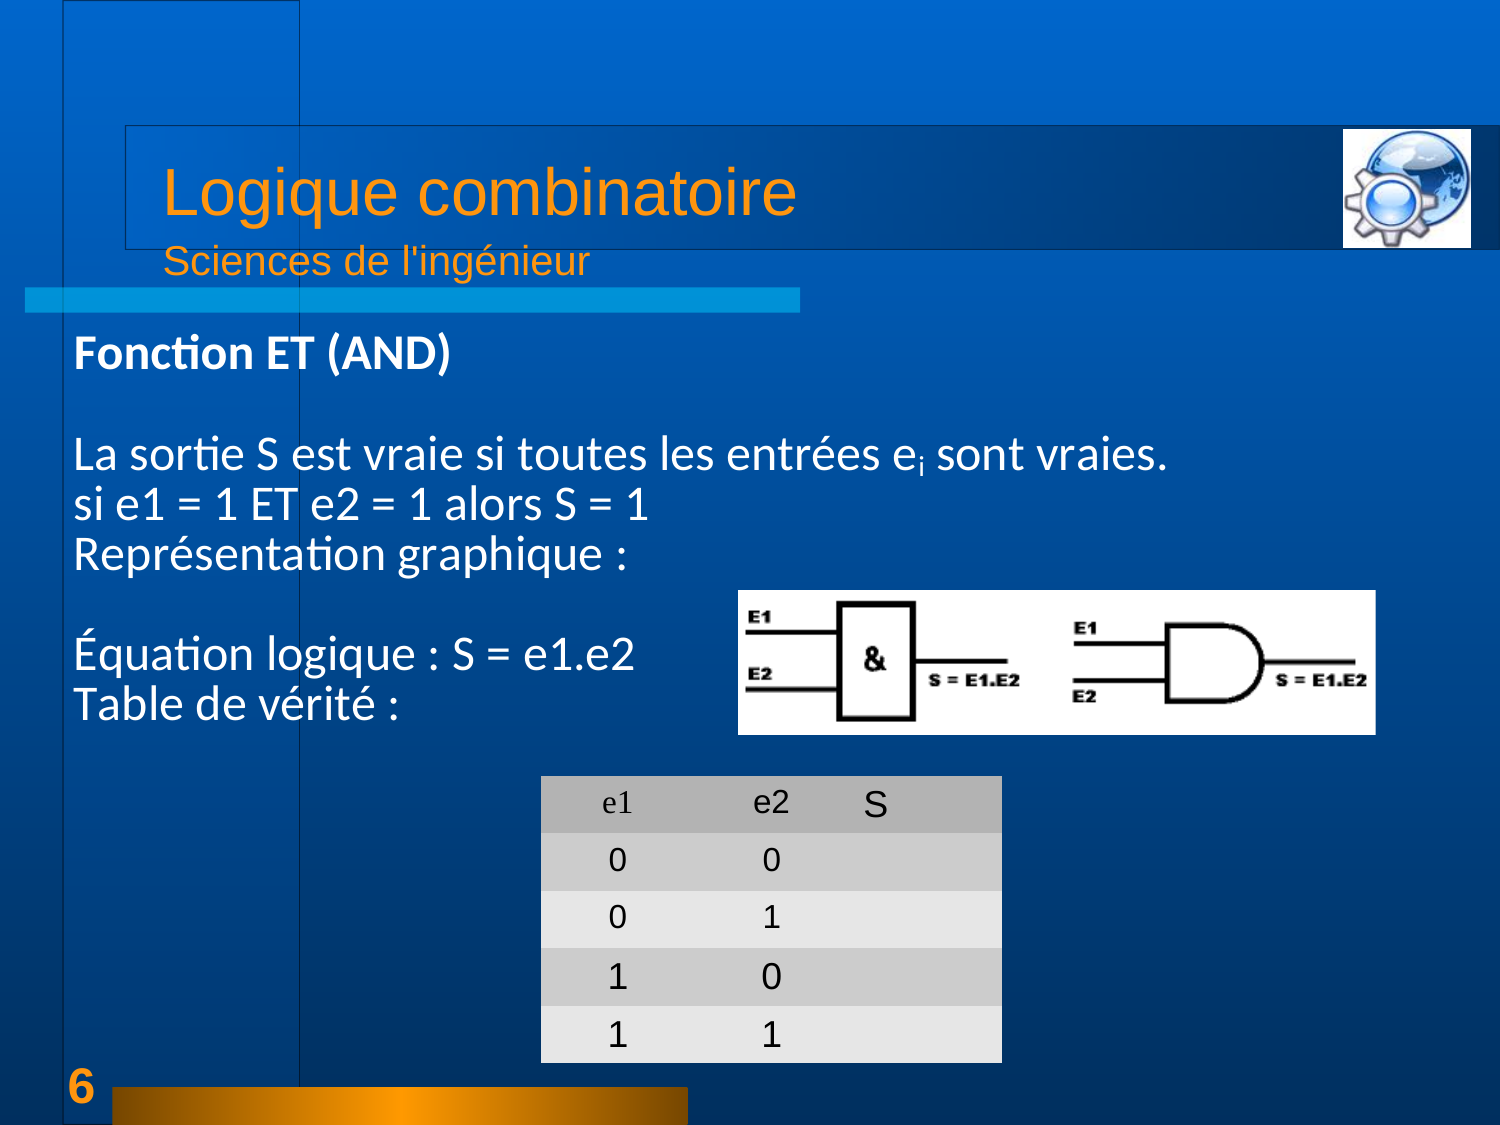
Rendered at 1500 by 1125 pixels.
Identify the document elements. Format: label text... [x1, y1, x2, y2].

table_cell 1 [541, 948, 695, 1006]
table_cell 0 [695, 833, 849, 891]
table_cell [849, 833, 1002, 891]
picture [738, 590, 1376, 735]
text_box Fonction ET (AND) La sortie S est vraie si toutes les entrées ei sont vraies. si e1 = 1 ET e2 = 1 alors S = 1 Représentation graphique : Équation logique : S = e1.e2 Table de vérité : [59, 325, 1388, 890]
table_cell 0 [541, 833, 695, 891]
picture [1343, 129, 1471, 248]
table_cell [849, 891, 1002, 948]
table_header e2 [695, 776, 849, 833]
table_cell 0 [695, 948, 849, 1006]
table_cell 1 [695, 891, 849, 948]
table_cell 1 [695, 1006, 849, 1063]
table_cell [849, 1006, 1002, 1063]
table_cell [849, 948, 1002, 1006]
table_cell 1 [541, 1006, 695, 1063]
table_header S [849, 776, 1002, 833]
table_header e1 [541, 776, 695, 833]
table_cell 0 [541, 891, 695, 948]
